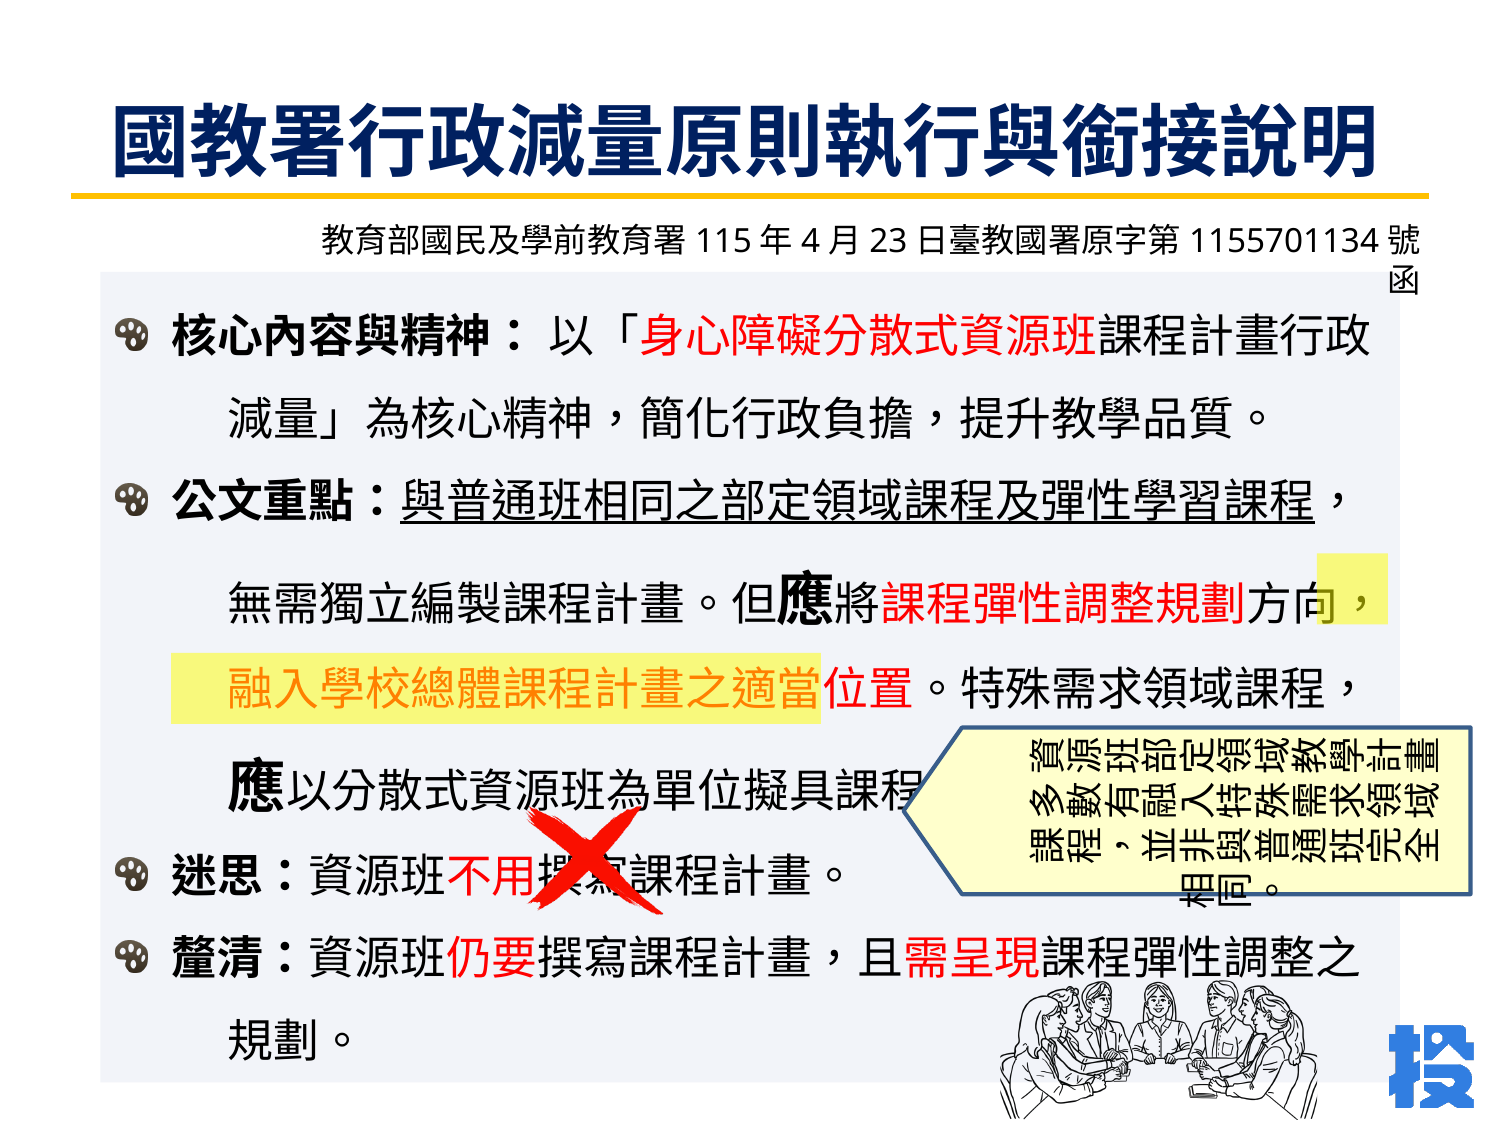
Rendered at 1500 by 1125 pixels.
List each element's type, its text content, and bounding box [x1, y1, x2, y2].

text_box [1317, 553, 1388, 624]
picture [513, 800, 668, 917]
picture [1362, 997, 1500, 1125]
text_box 教育部國民及學前教育署115年4月23日臺教國署原字第1155701134號函 [306, 212, 1447, 306]
text_box [171, 653, 821, 724]
text_box [1000, 980, 1318, 1120]
title 國教署行政減量原則執行與銜接說明 [41, 45, 1447, 233]
text_box 核心內容與精神： 以「身心障礙分散式資源班課程計畫行政減量」為核心精神，簡化行政負擔，提升教學品質。 公文重點：與普通班相同之部定領域課程及彈性學習課程，無需獨立編製課程計畫。但應將課程彈性調整規劃方向，融入學校總體課程計畫之適當位置。特殊需求領域課程，應以分散式資源班為單位擬具課程計畫。 迷思：資源班不用撰寫課程計畫。 釐清：資源班仍要撰寫課程計畫，且需呈現課程彈性調整之規劃。 [100, 271, 1400, 1083]
text_box 資源班部定領域教學計畫多數有融入特殊需求領域課程，並非與普通班完全相同。 [903, 727, 1471, 895]
